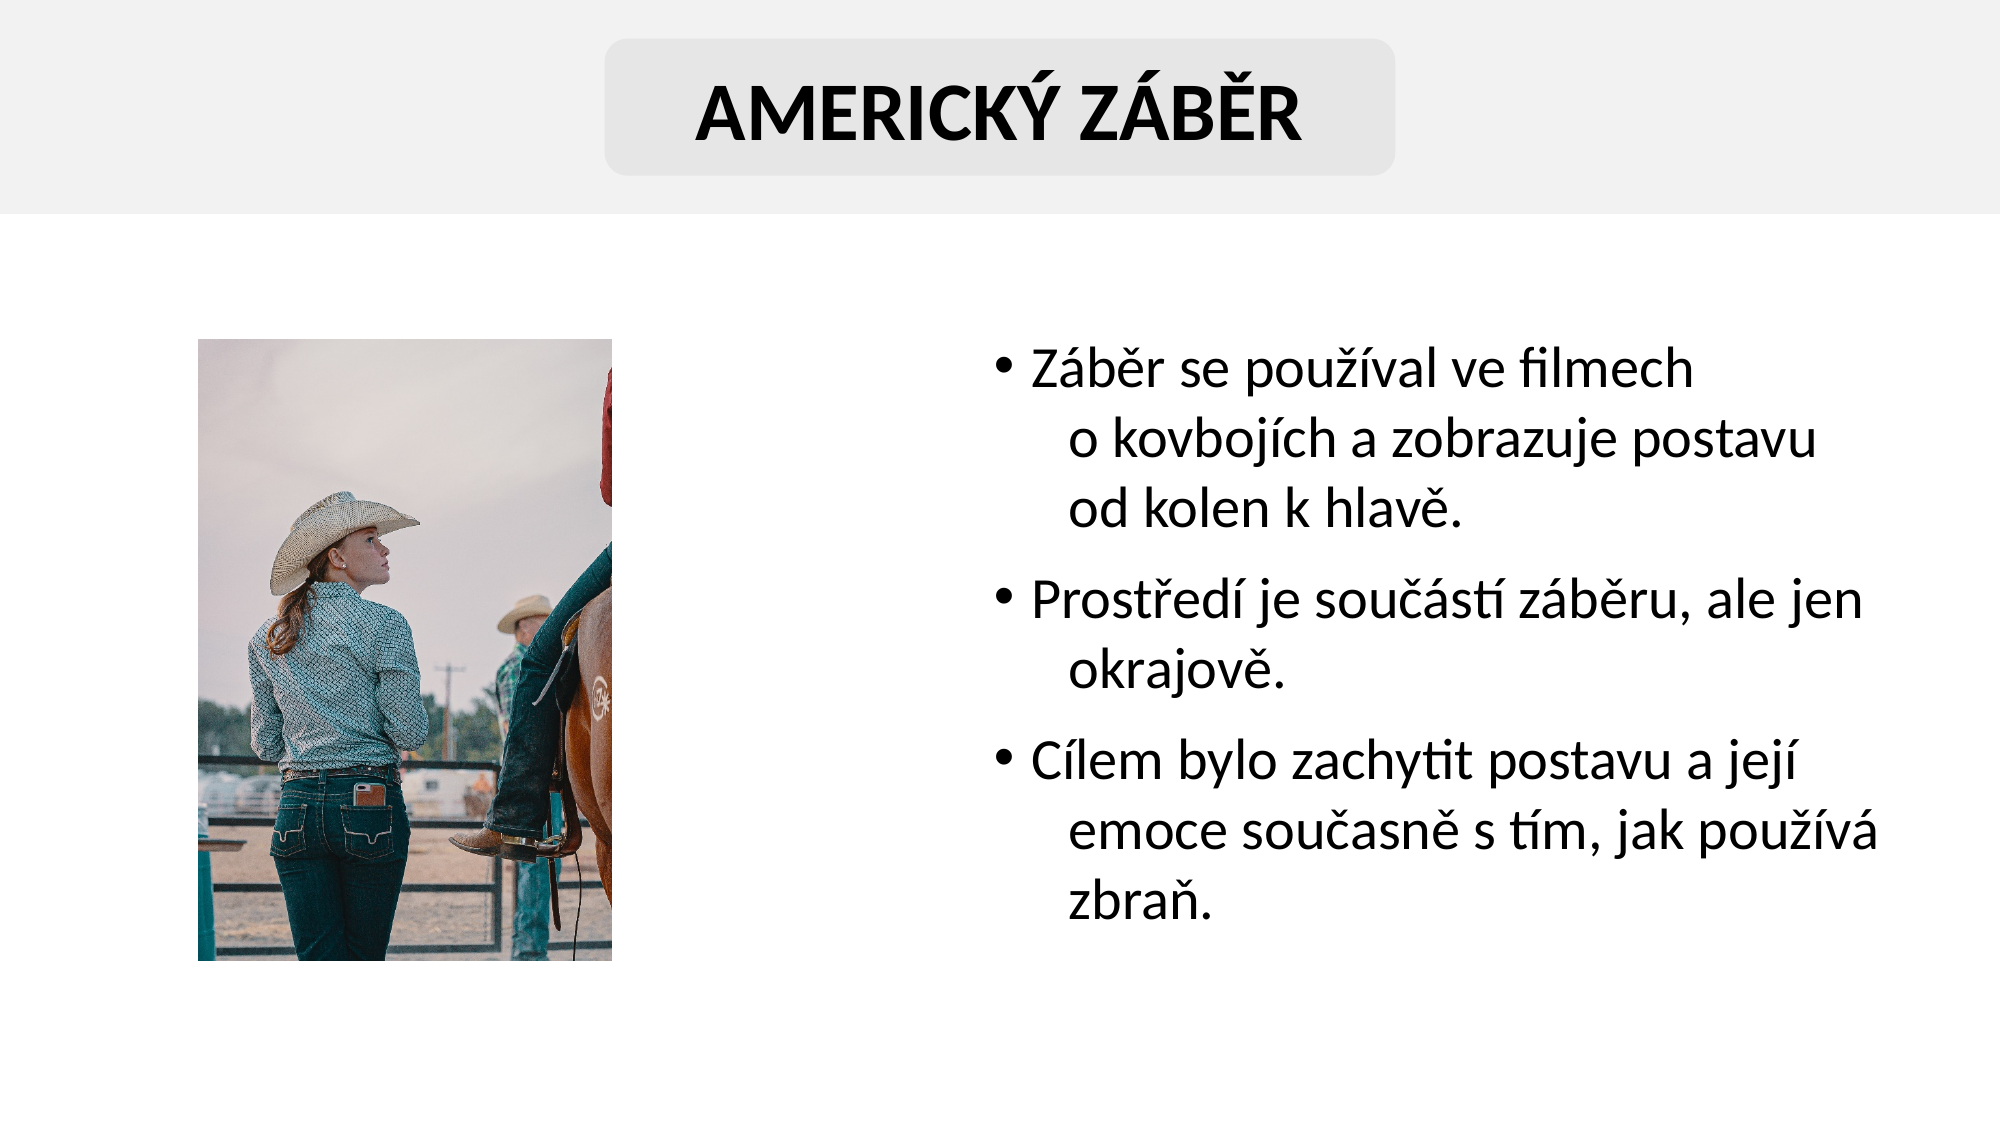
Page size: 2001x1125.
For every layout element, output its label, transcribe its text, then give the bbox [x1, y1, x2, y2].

text_box [0, 0, 2000, 214]
text_box Záběr se používal ve filmech o kovbojích a zobrazuje postavu od kolen k hlavě. Prostředí je součástí záběru, ale jen okrajově. Cílem bylo zachytit postavu a její emoce současně s tím, jak používá zbraň. [978, 321, 1897, 750]
picture [198, 339, 612, 961]
text_box AMERICKÝ ZÁBĚR [604, 38, 1396, 176]
